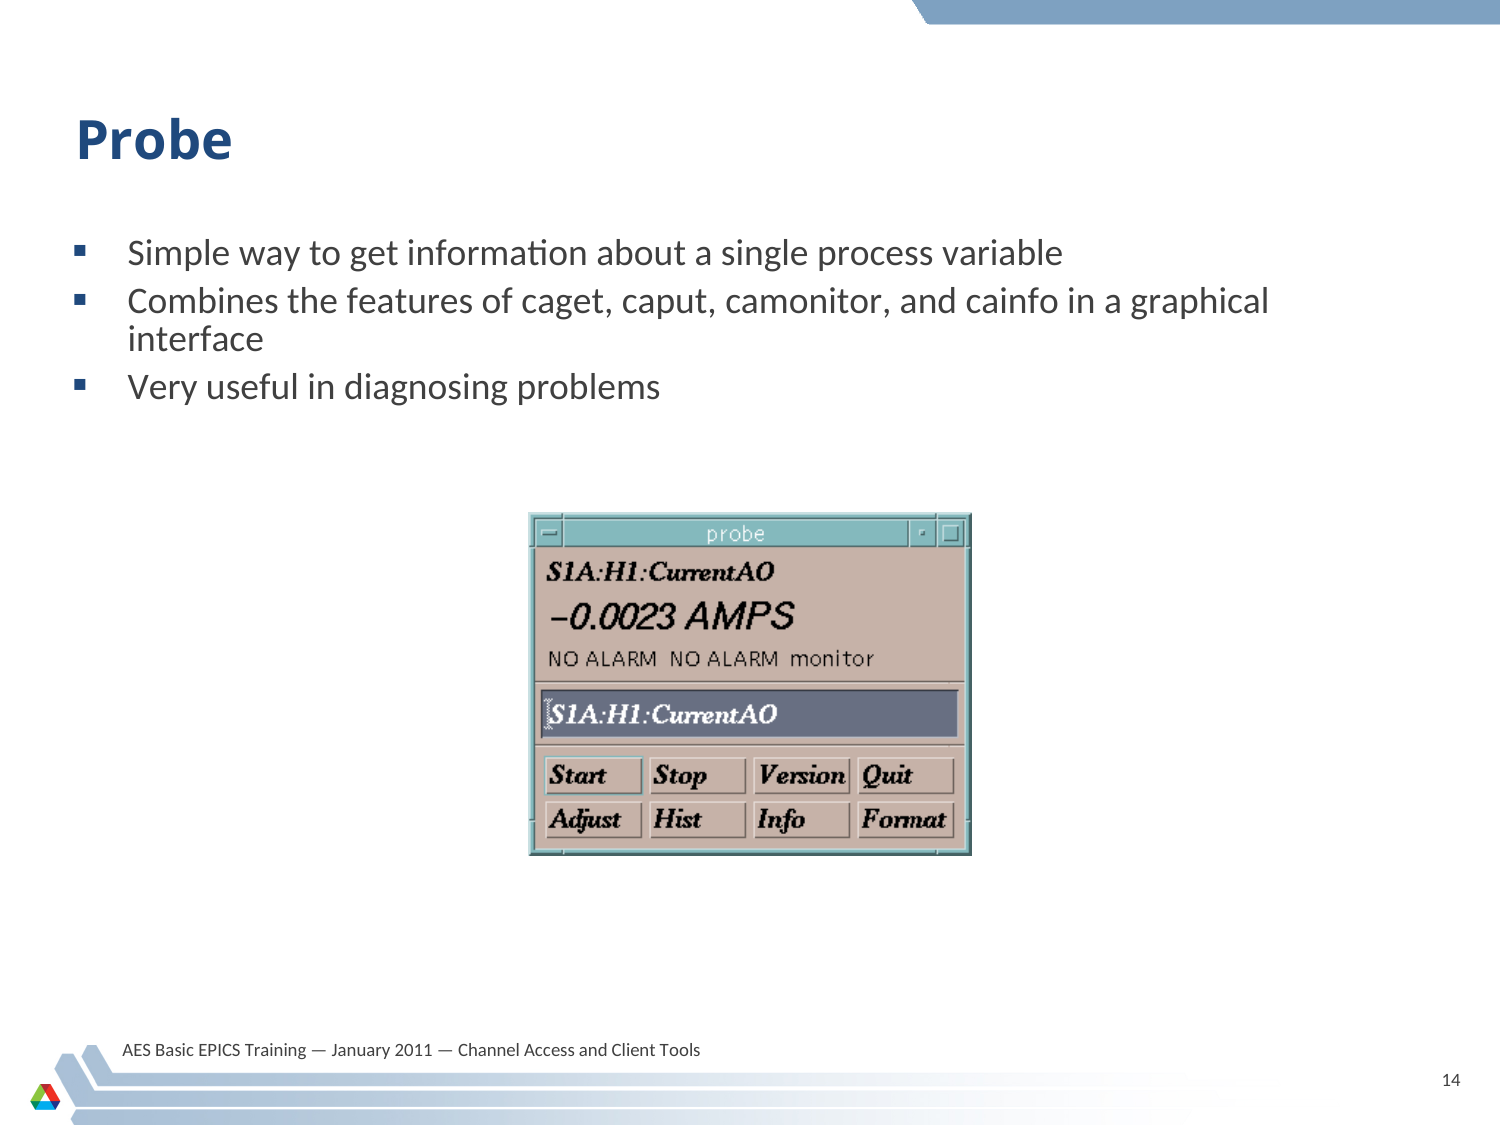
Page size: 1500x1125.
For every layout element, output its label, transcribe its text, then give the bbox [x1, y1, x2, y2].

title Probe [75, 45, 1426, 233]
picture [528, 512, 972, 856]
picture [0, 0, 1500, 26]
picture [0, 1037, 1500, 1125]
list Simple way to get information about a single process variable Combines the features of caget, caput, camonitor, and cainfo in a graphical interface Very useful in diagnosing problems [56, 229, 1359, 741]
